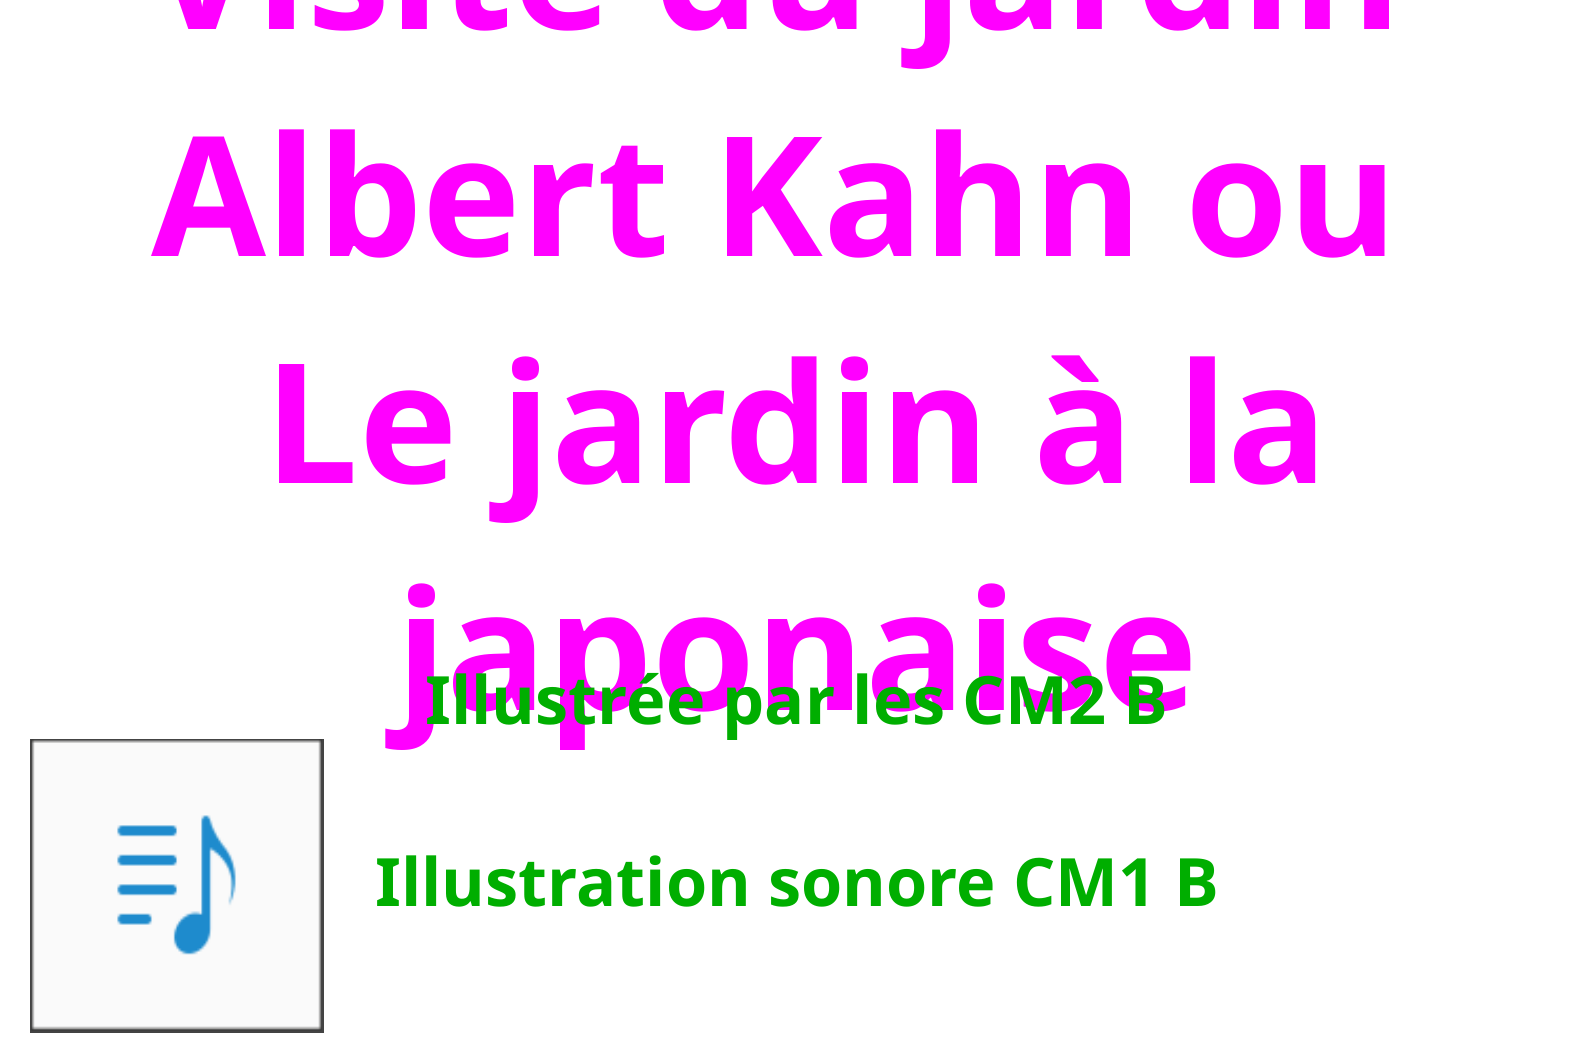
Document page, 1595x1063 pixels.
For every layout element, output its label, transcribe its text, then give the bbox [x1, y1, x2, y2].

title Visite du jardin Albert Kahn ou Le jardin à la japonaise [79, 2, 1515, 561]
text_box [29, 738, 325, 1034]
subtitle Illustrée par les CM2 B Illustration sonore CM1 B [79, 561, 1515, 943]
